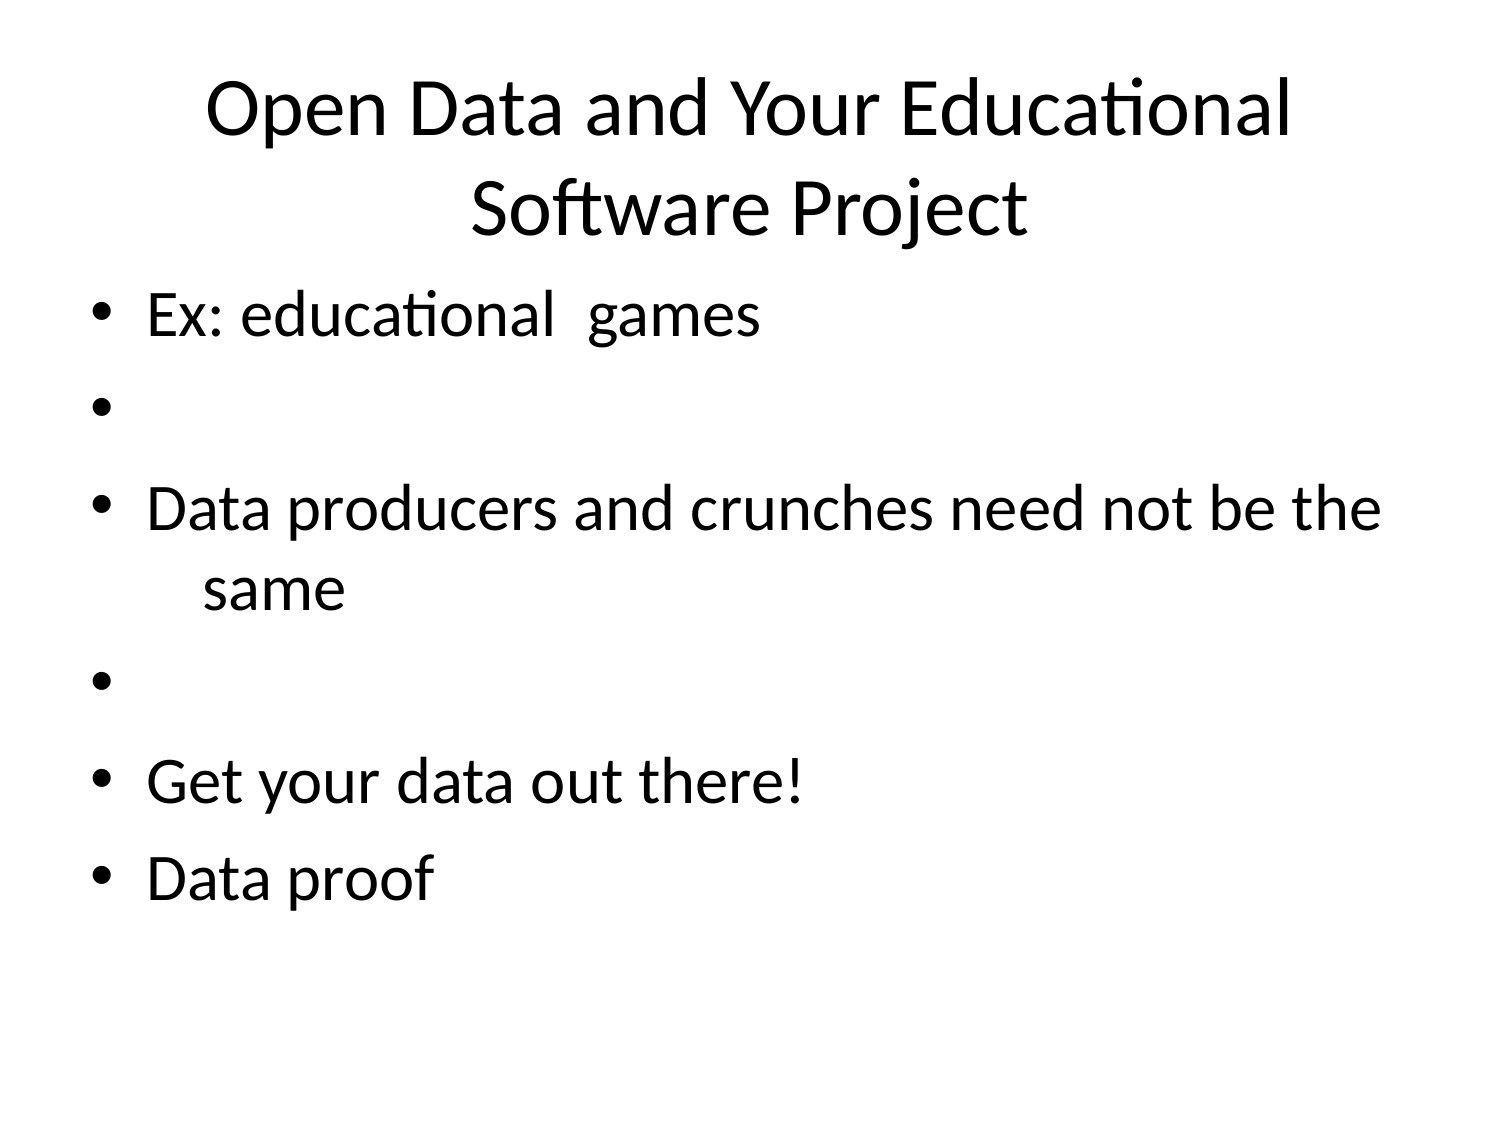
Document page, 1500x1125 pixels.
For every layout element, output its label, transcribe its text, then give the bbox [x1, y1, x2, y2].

title Open Data and Your Educational Software Project [75, 45, 1426, 233]
list Ex: educational games Data producers and crunches need not be the same Get your data out there! Data proof [75, 262, 1426, 1005]
